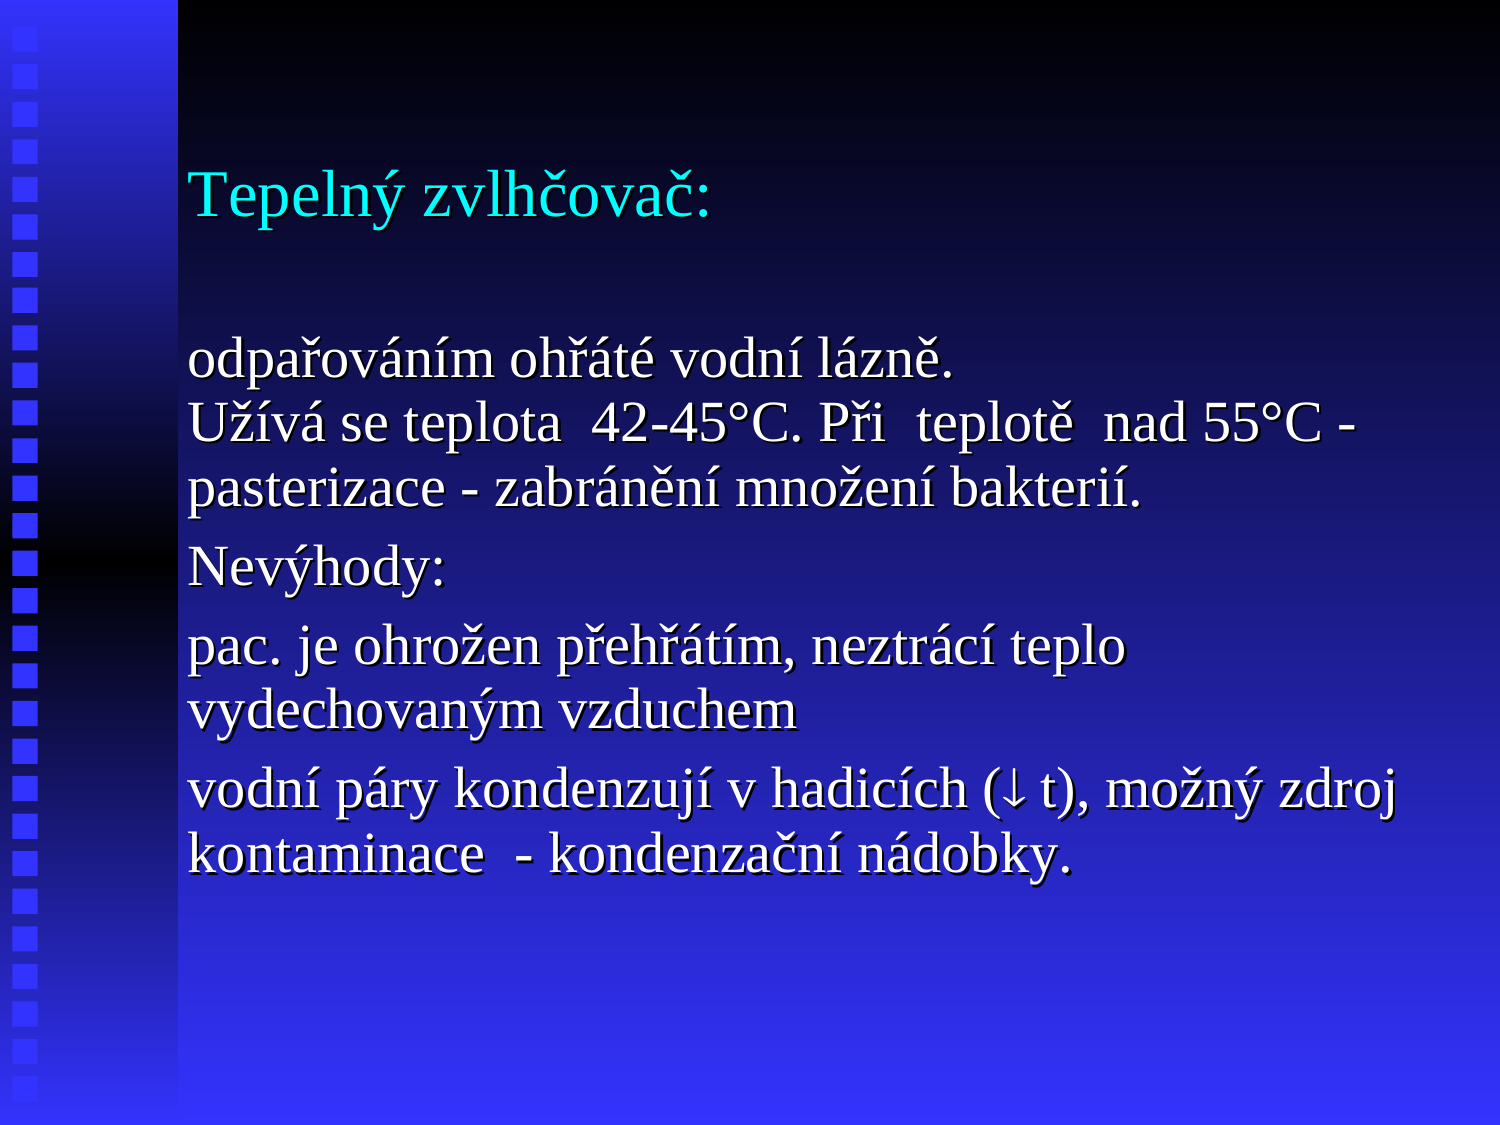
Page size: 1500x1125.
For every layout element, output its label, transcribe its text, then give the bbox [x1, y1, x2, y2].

list odpařováním ohřáté vodní lázně. Užívá se teplota 42-45°C. Při teplotě nad 55°C - pasterizace - zabránění množení bakterií. Nevýhody: pac. je ohrožen přehřátím, neztrácí teplo vydechovaným vzduchem vodní páry kondenzují v hadicích ( t), možný zdroj kontaminace - kondenzační nádobky. [187, 324, 1463, 1000]
title Tepelný zvlhčovač: [187, 99, 1463, 288]
